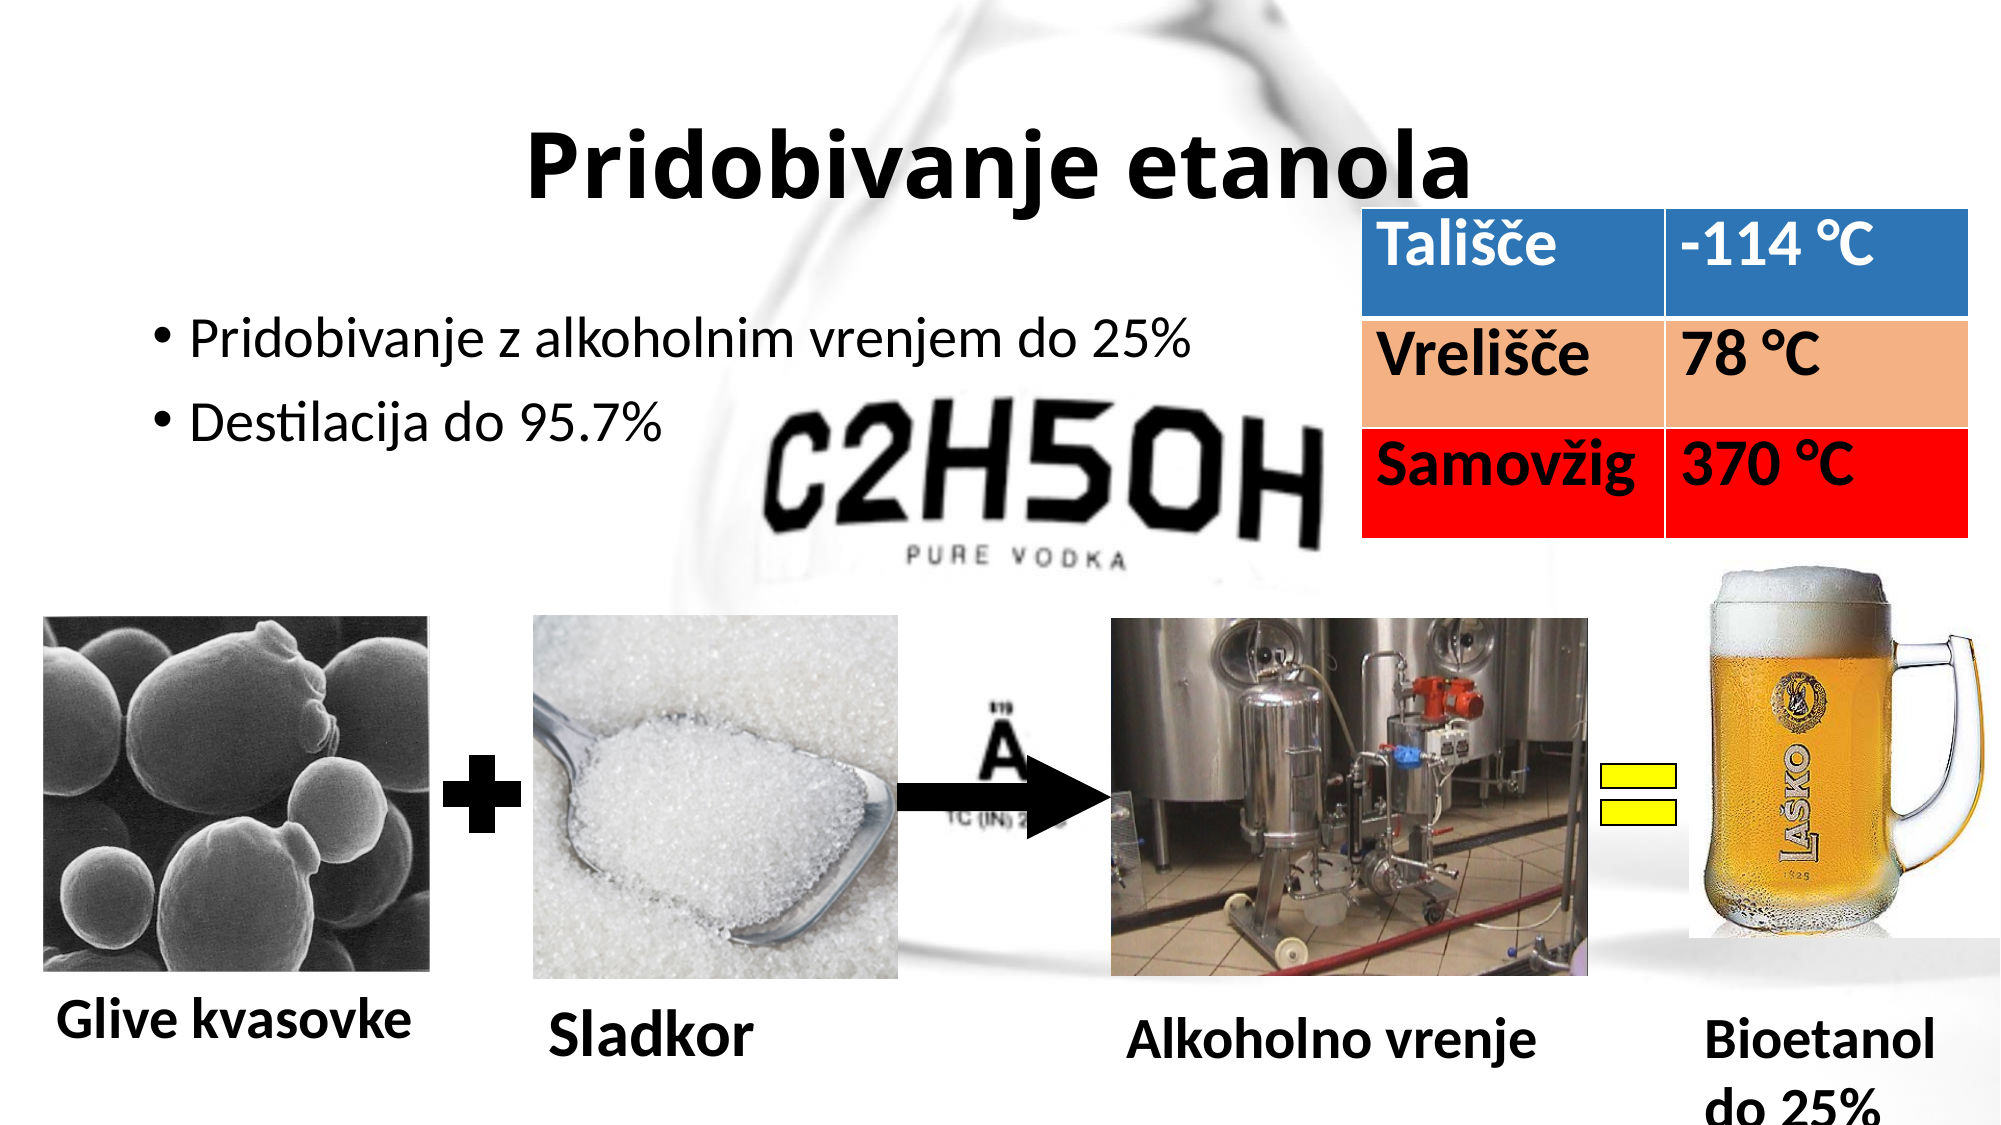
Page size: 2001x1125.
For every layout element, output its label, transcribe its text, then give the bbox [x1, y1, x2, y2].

table_cell Vrelišče [1362, 321, 1664, 427]
table_header Tališče [1362, 209, 1664, 316]
text_box Glive kvasovke [42, 972, 431, 1058]
table_cell 370 °C [1666, 429, 1968, 538]
table_cell Samovžig [1362, 429, 1664, 538]
list Pridobivanje z alkoholnim vrenjem do 25% Destilacija do 95.7% [137, 299, 1361, 539]
table_header -114 °C [1666, 209, 1968, 316]
picture [0, 0, 2001, 1125]
text_box [444, 755, 520, 833]
text_box Sladkor [533, 982, 898, 1078]
text_box Alkoholno vrenje [1111, 992, 1588, 1078]
table_cell 78 °C [1666, 321, 1968, 427]
text_box [1601, 763, 1677, 789]
text_box [1601, 800, 1677, 825]
title Pridobivanje etanola [137, 59, 1863, 278]
text_box Bioetanol do 25% [1689, 992, 1970, 1125]
